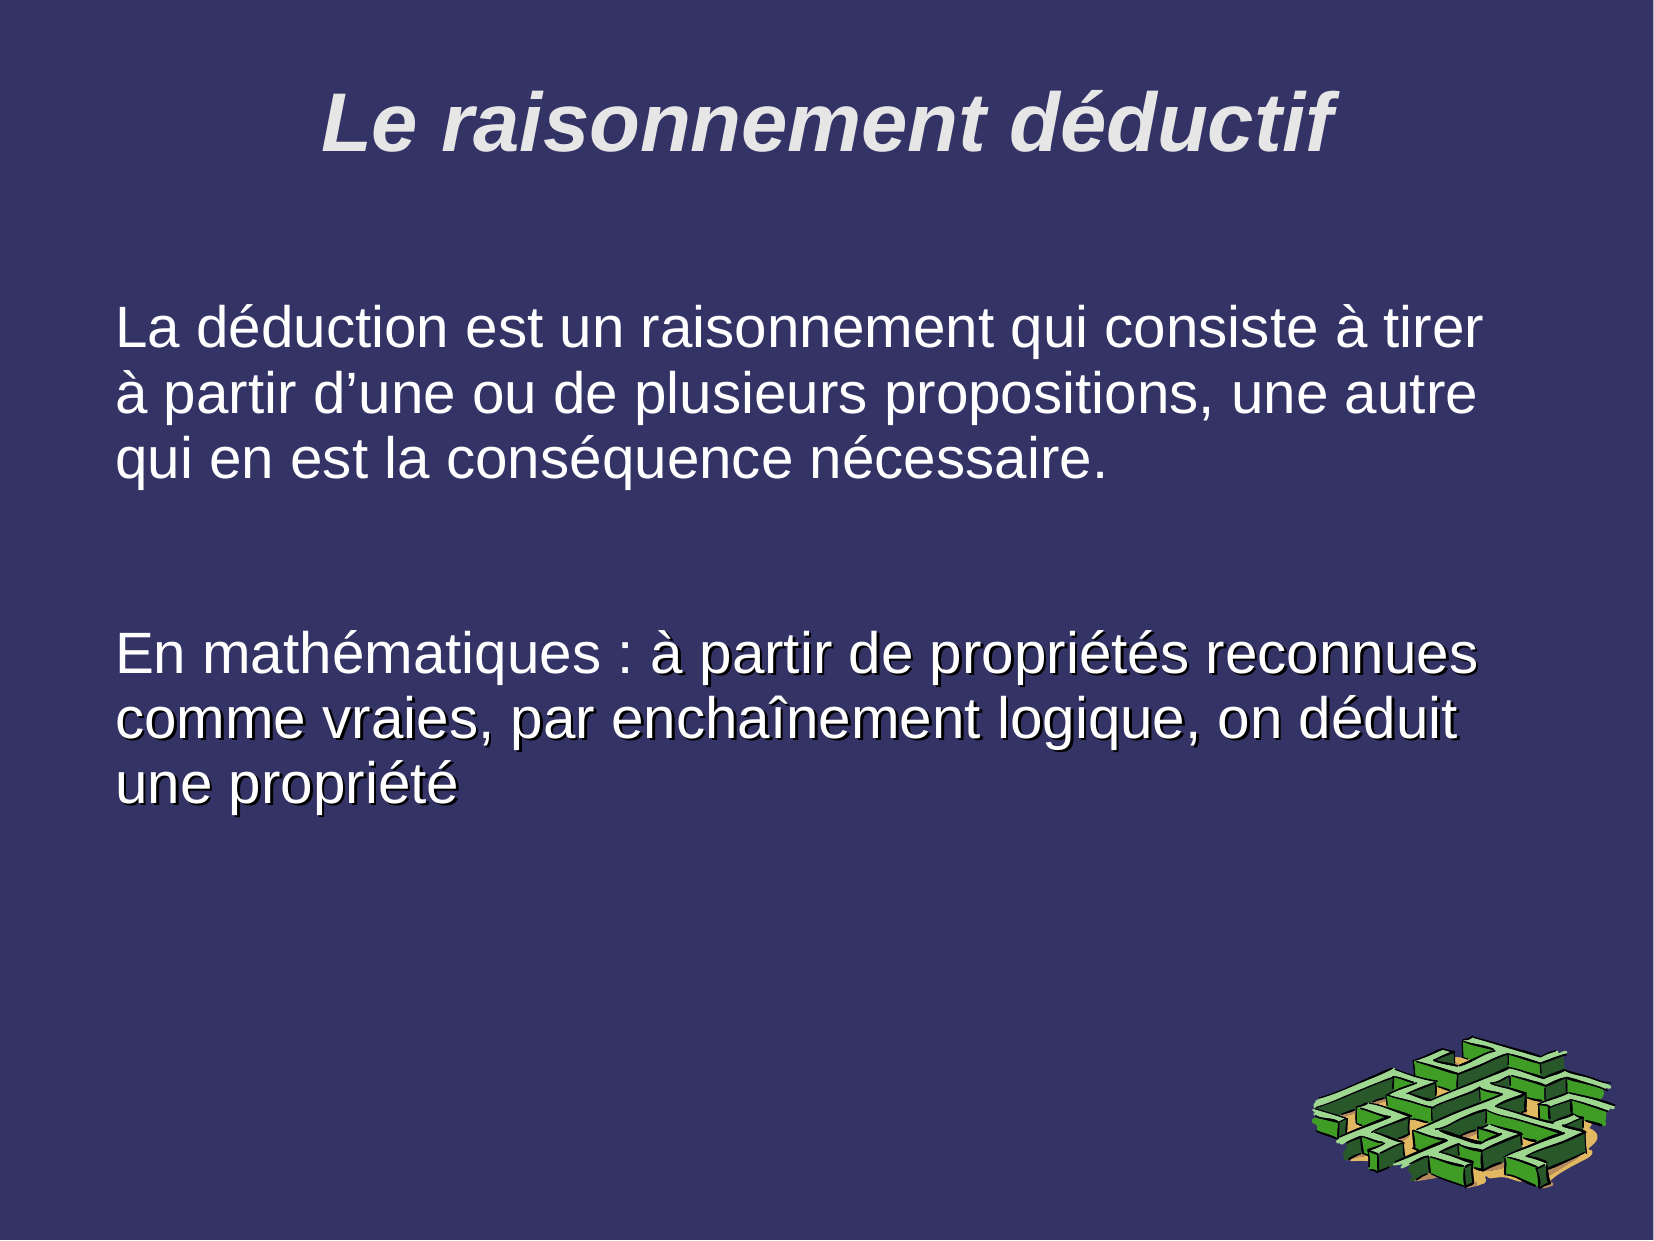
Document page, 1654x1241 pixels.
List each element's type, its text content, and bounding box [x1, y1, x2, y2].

list La déduction est un raisonnement qui consiste à tirer à partir d’une ou de plusieurs propositions, une autre qui en est la conséquence nécessaire. En mathématiques : à partir de propriétés reconnues comme vraies, par enchaînement logique, on déduit une propriété [115, 295, 1506, 1077]
title Le raisonnement déductif [121, 19, 1534, 227]
